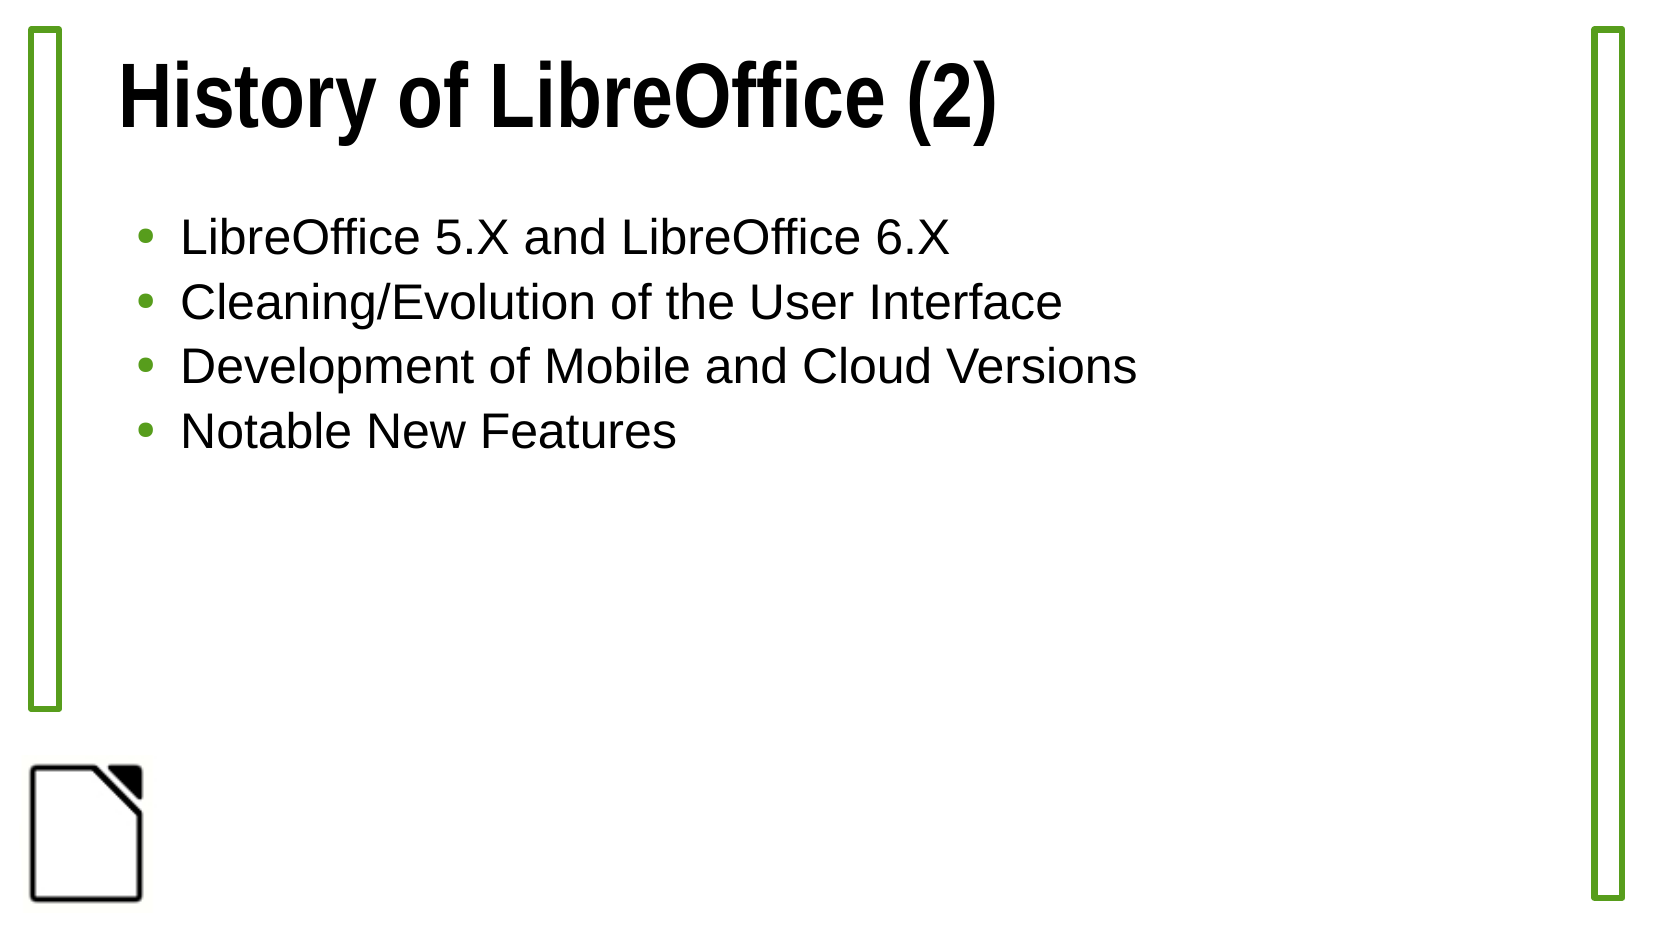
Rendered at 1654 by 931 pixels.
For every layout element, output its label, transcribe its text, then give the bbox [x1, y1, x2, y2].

picture [9, 755, 166, 913]
title History of LibreOffice (2) [118, 35, 1536, 154]
list LibreOffice 5.X and LibreOffice 6.X Cleaning/Evolution of the User Interface Development of Mobile and Cloud Versions Notable New Features [118, 209, 1536, 830]
